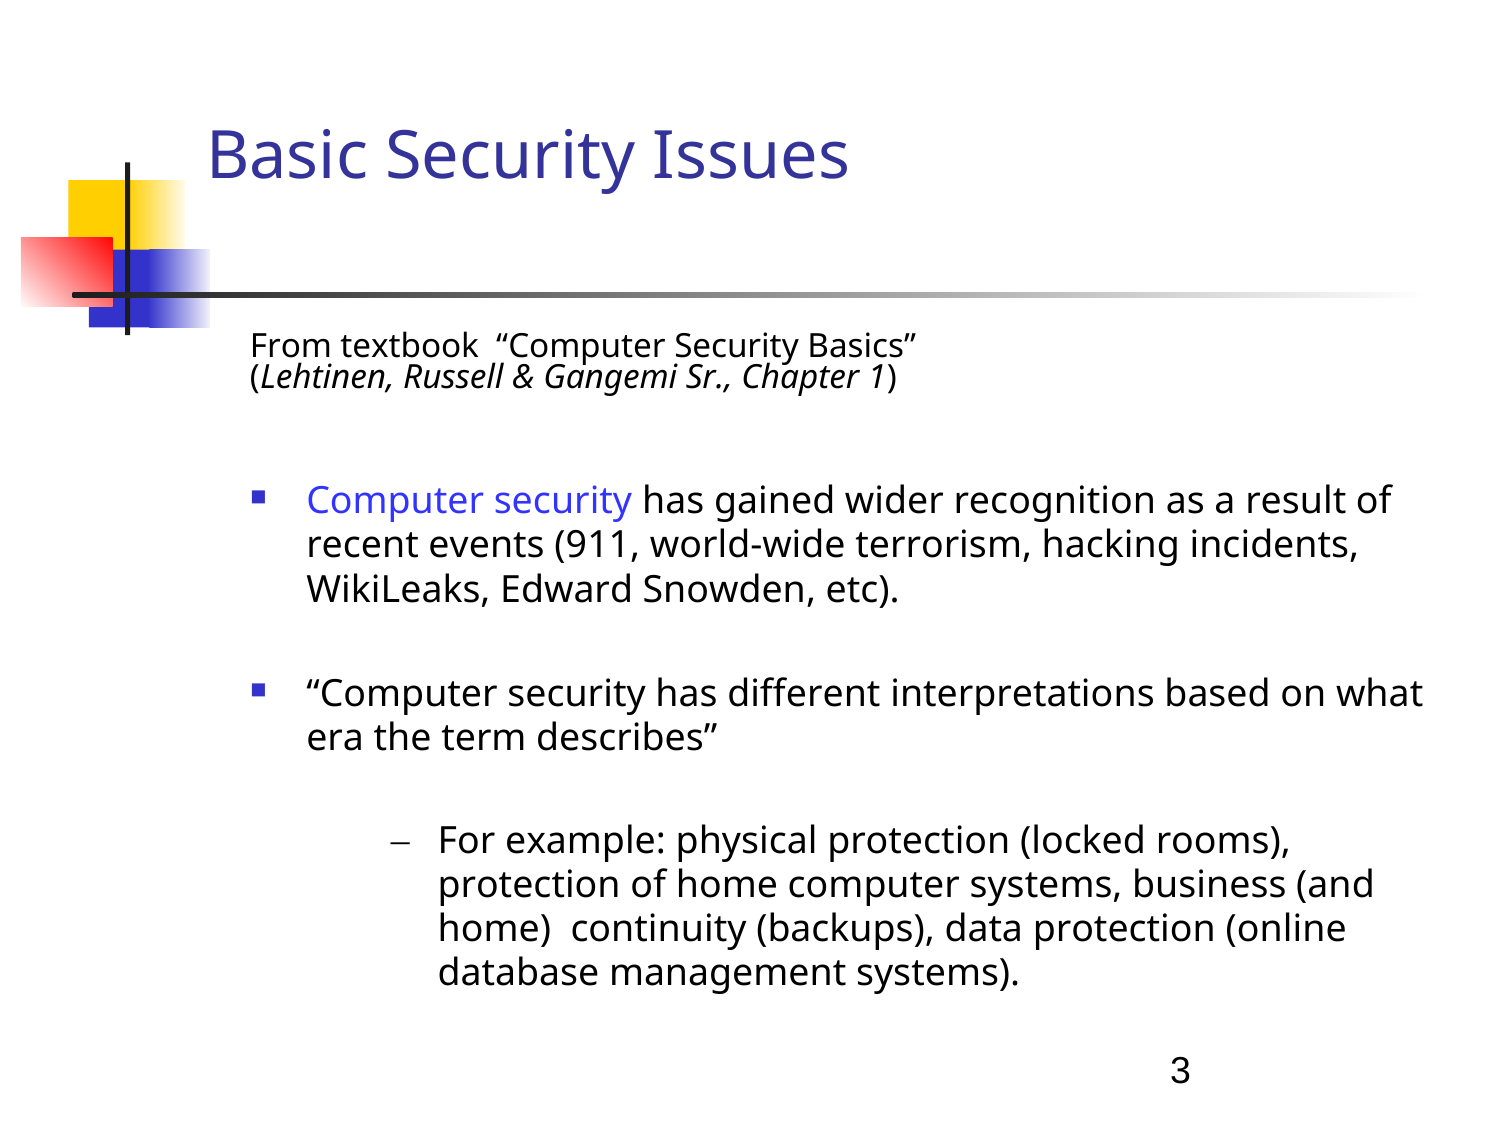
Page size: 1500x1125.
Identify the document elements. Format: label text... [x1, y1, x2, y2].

title Basic Security Issues [188, 35, 1467, 275]
list From textbook “Computer Security Basics” (Lehtinen, Russell & Gangemi Sr., Chapter 1) Computer security has gained wider recognition as a result of recent events (911, world-wide terrorism, hacking incidents, WikiLeaks, Edward Snowden, etc). “Computer security has different interpretations based on what era the term describes” For example: physical protection (locked rooms), protection of home computer systems, business (and home) continuity (backups), data protection (online database management systems). [193, 330, 1469, 1074]
